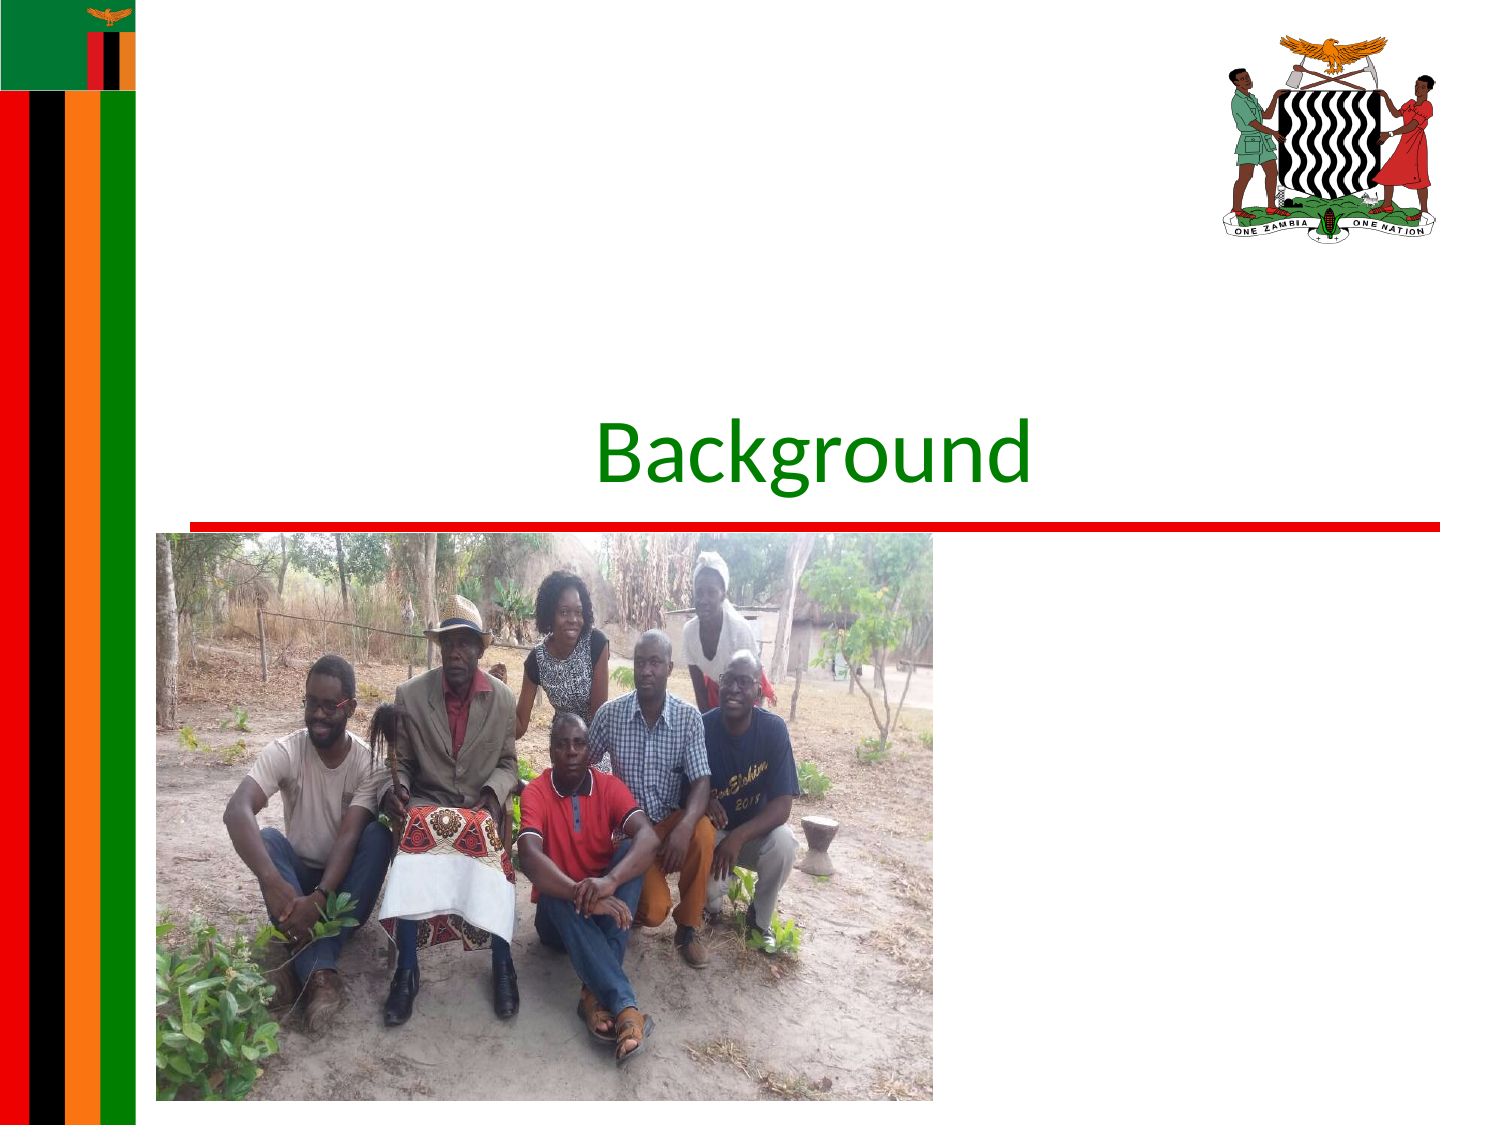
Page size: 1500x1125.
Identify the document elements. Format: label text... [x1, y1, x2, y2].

picture [1222, 35, 1436, 172]
title Background [194, 172, 1436, 509]
picture [156, 533, 933, 1102]
picture [0, 0, 136, 91]
